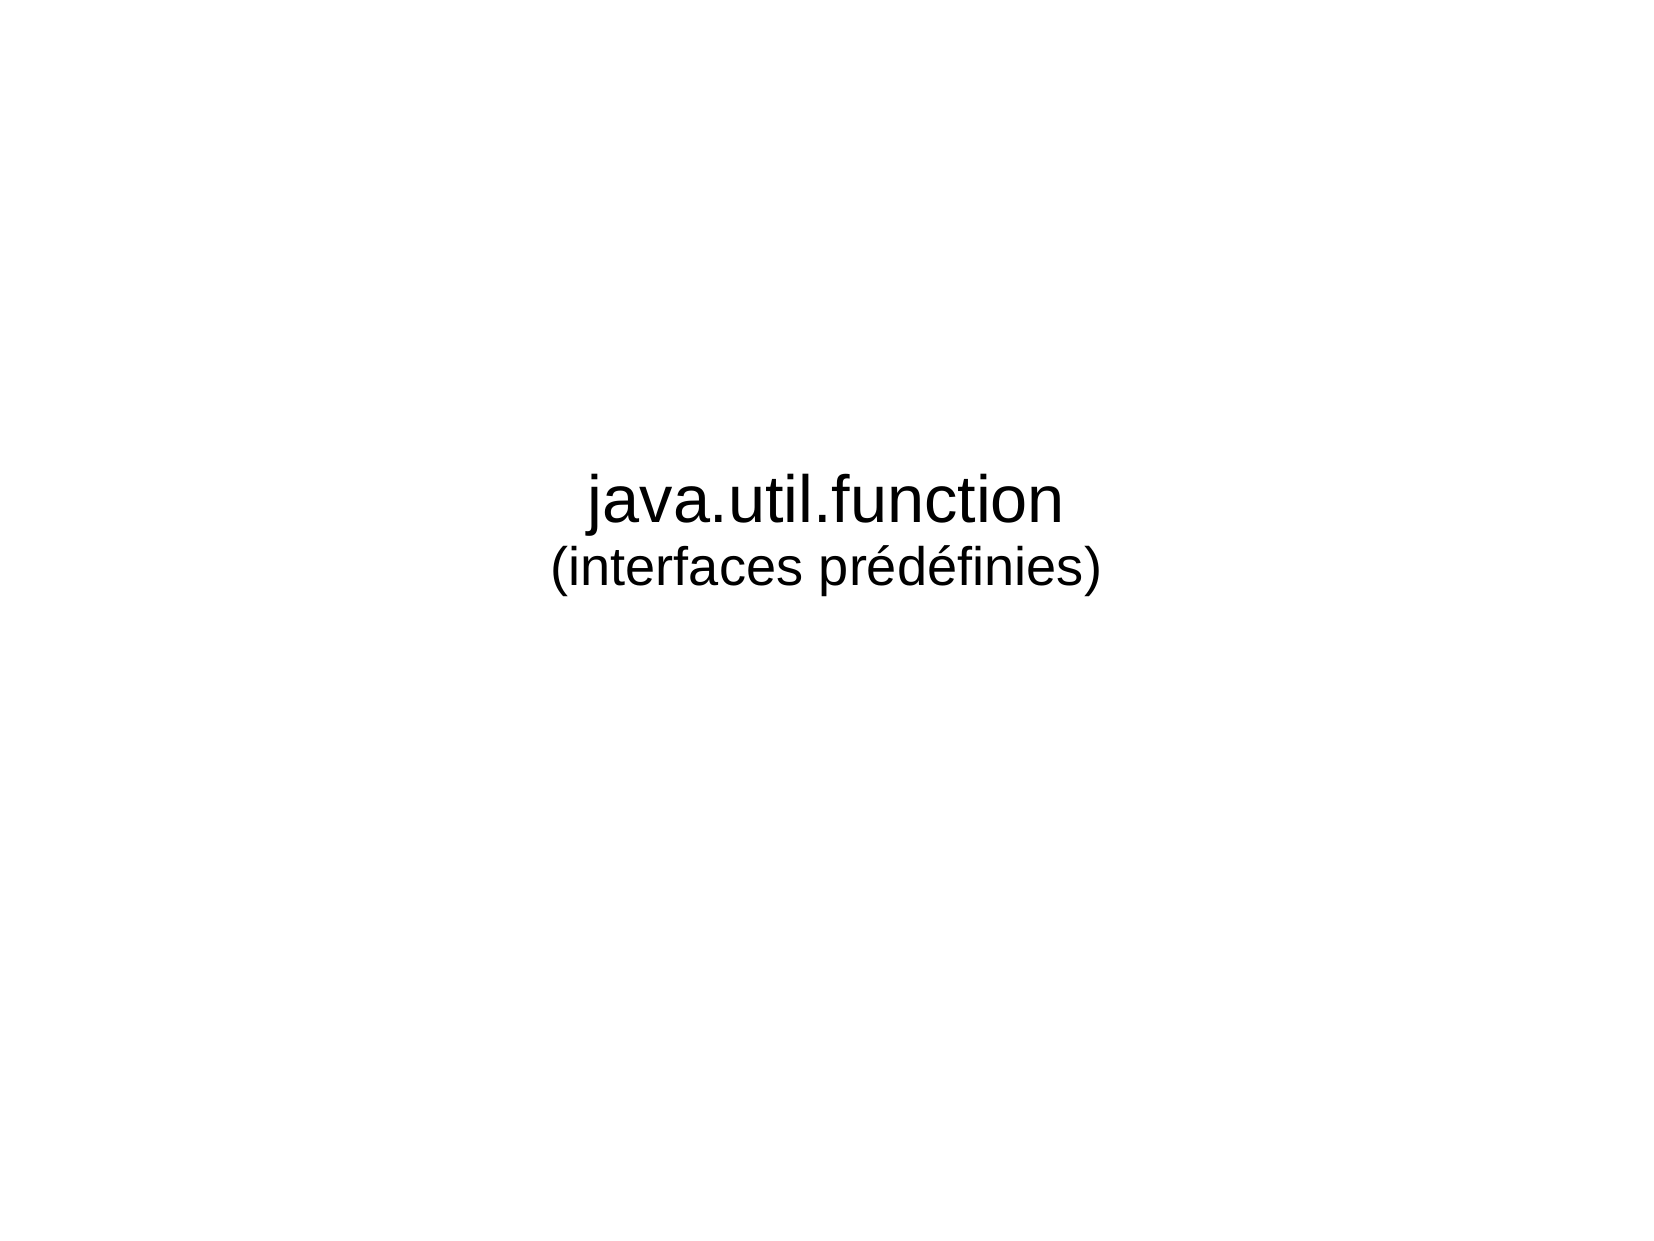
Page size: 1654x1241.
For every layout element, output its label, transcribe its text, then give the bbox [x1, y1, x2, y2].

subtitle java.util.function (interfaces prédéfinies) [82, 49, 1571, 1010]
